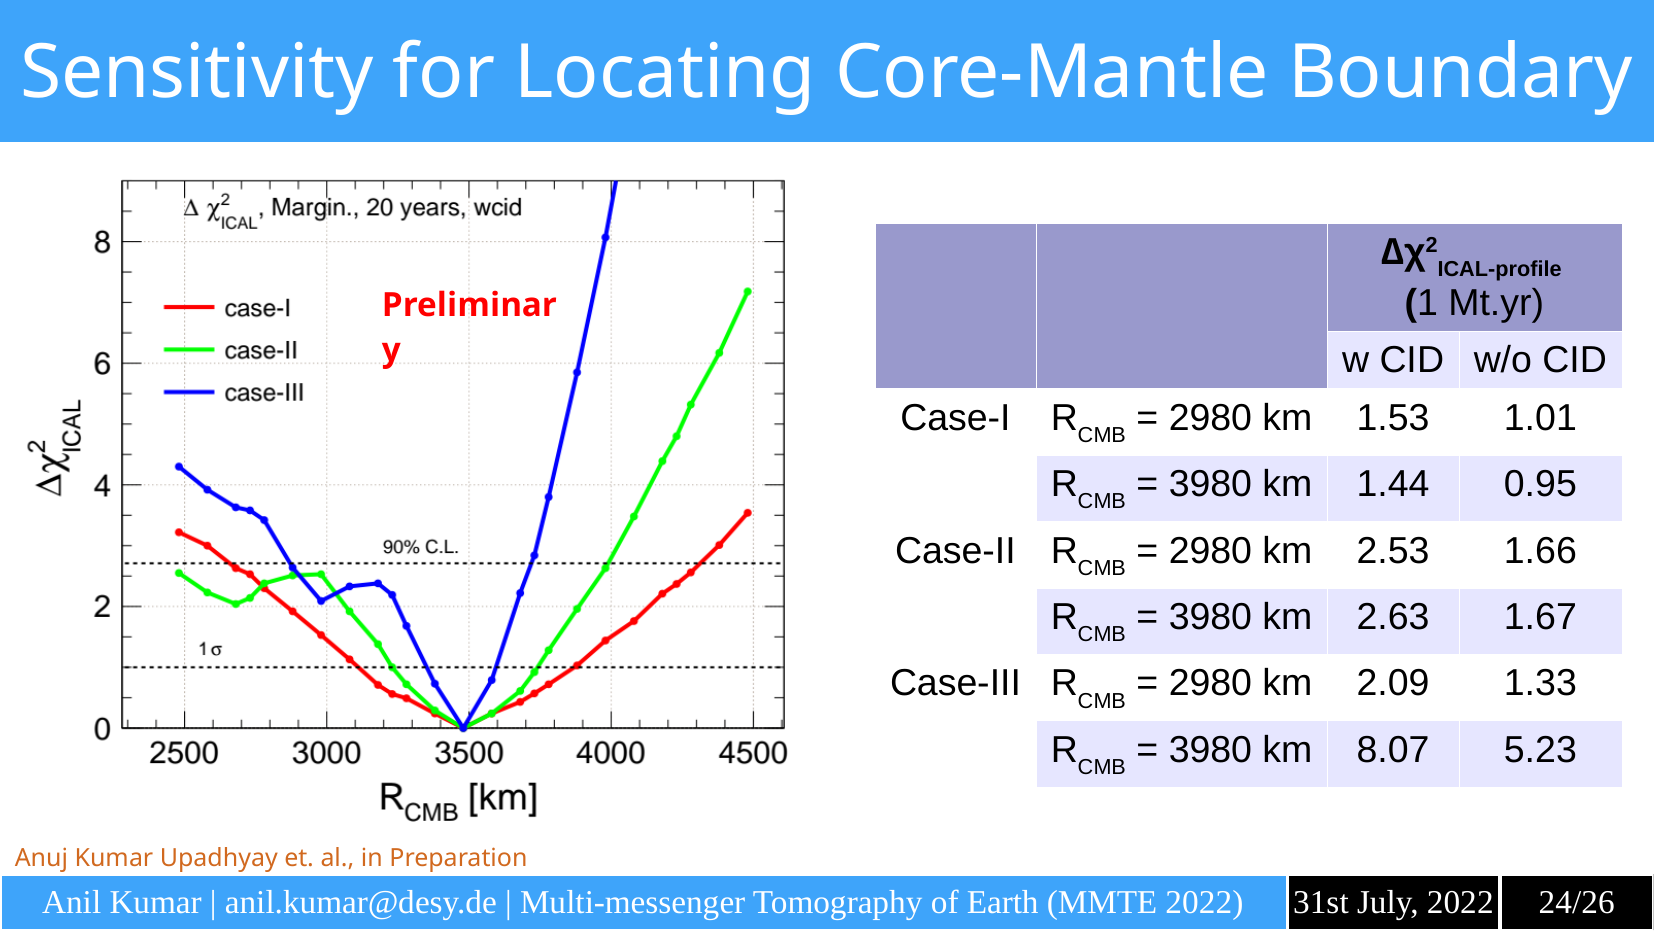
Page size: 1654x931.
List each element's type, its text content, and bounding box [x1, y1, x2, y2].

table_cell 1.66 [1460, 522, 1622, 588]
table_cell 1.01 [1460, 389, 1622, 455]
table_cell RCMB = 2980 km [1037, 522, 1327, 588]
table_cell 1.44 [1328, 456, 1459, 521]
table_cell 2.09 [1328, 655, 1459, 720]
table_cell 2.63 [1328, 589, 1459, 654]
table_cell RCMB = 2980 km [1037, 389, 1327, 455]
table_header ∆χ2ICAL-profile (1 Mt.yr) [1328, 224, 1622, 331]
text_box Anuj Kumar Upadhyay et. al., in Preparation [0, 832, 1654, 881]
table_header [876, 224, 1036, 388]
table_cell Case-II [876, 522, 1036, 654]
table_cell w CID [1328, 332, 1459, 388]
text_box Preliminary [367, 273, 580, 334]
table_cell w/o CID [1460, 332, 1622, 388]
table_cell 8.07 [1328, 721, 1459, 787]
table_cell RCMB = 3980 km [1037, 589, 1327, 654]
table_cell Case-III [876, 655, 1036, 787]
picture [13, 168, 792, 827]
table_cell RCMB = 2980 km [1037, 655, 1327, 720]
table_cell RCMB = 3980 km [1037, 456, 1327, 521]
table_header [1037, 224, 1327, 388]
table_cell Case-I [876, 389, 1036, 521]
table_cell 1.53 [1328, 389, 1459, 455]
table_cell 1.33 [1460, 655, 1622, 720]
table_cell 5.23 [1460, 721, 1622, 787]
title Sensitivity for Locating Core-Mantle Boundary [0, 0, 1654, 142]
table_cell 2.53 [1328, 522, 1459, 588]
table_cell 0.95 [1460, 456, 1622, 521]
table_cell 1.67 [1460, 589, 1622, 654]
table_cell RCMB = 3980 km [1037, 721, 1327, 787]
